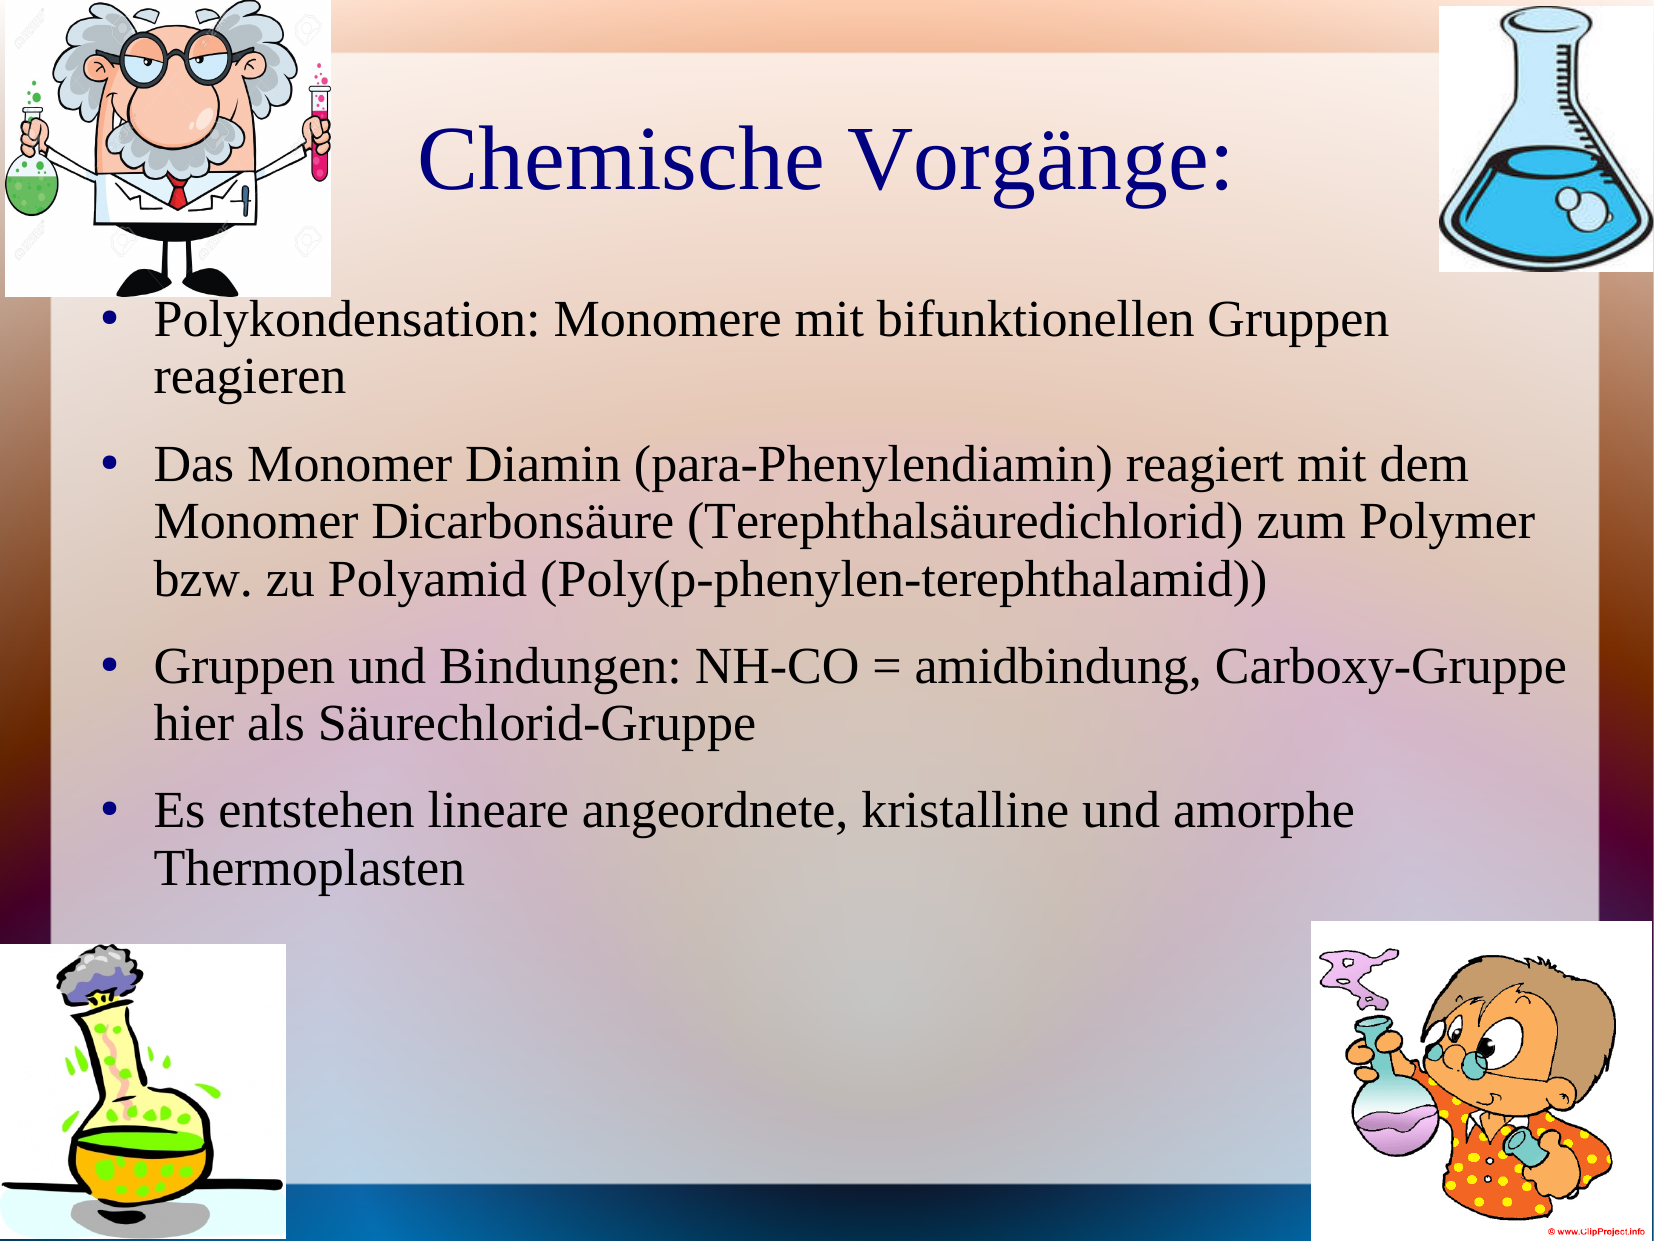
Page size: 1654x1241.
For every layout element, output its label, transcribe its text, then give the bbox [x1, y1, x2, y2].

picture [0, 0, 1654, 1241]
title Chemische Vorgänge: [331, 55, 1439, 263]
list Polykondensation: Monomere mit bifunktionellen Gruppen reagieren Das Monomer Diamin (para-Phenylendiamin) reagiert mit dem Monomer Dicarbonsäure (Terephthalsäuredichlorid) zum Polymer bzw. zu Polyamid (Poly(p-phenylen-terephthalamid)) Gruppen und Bindungen: NH-CO = amidbindung, Carboxy-Gruppe hier als Säurechlorid-Gruppe Es entstehen lineare angeordnete, kristalline und amorphe Thermoplasten [82, 290, 1571, 1109]
